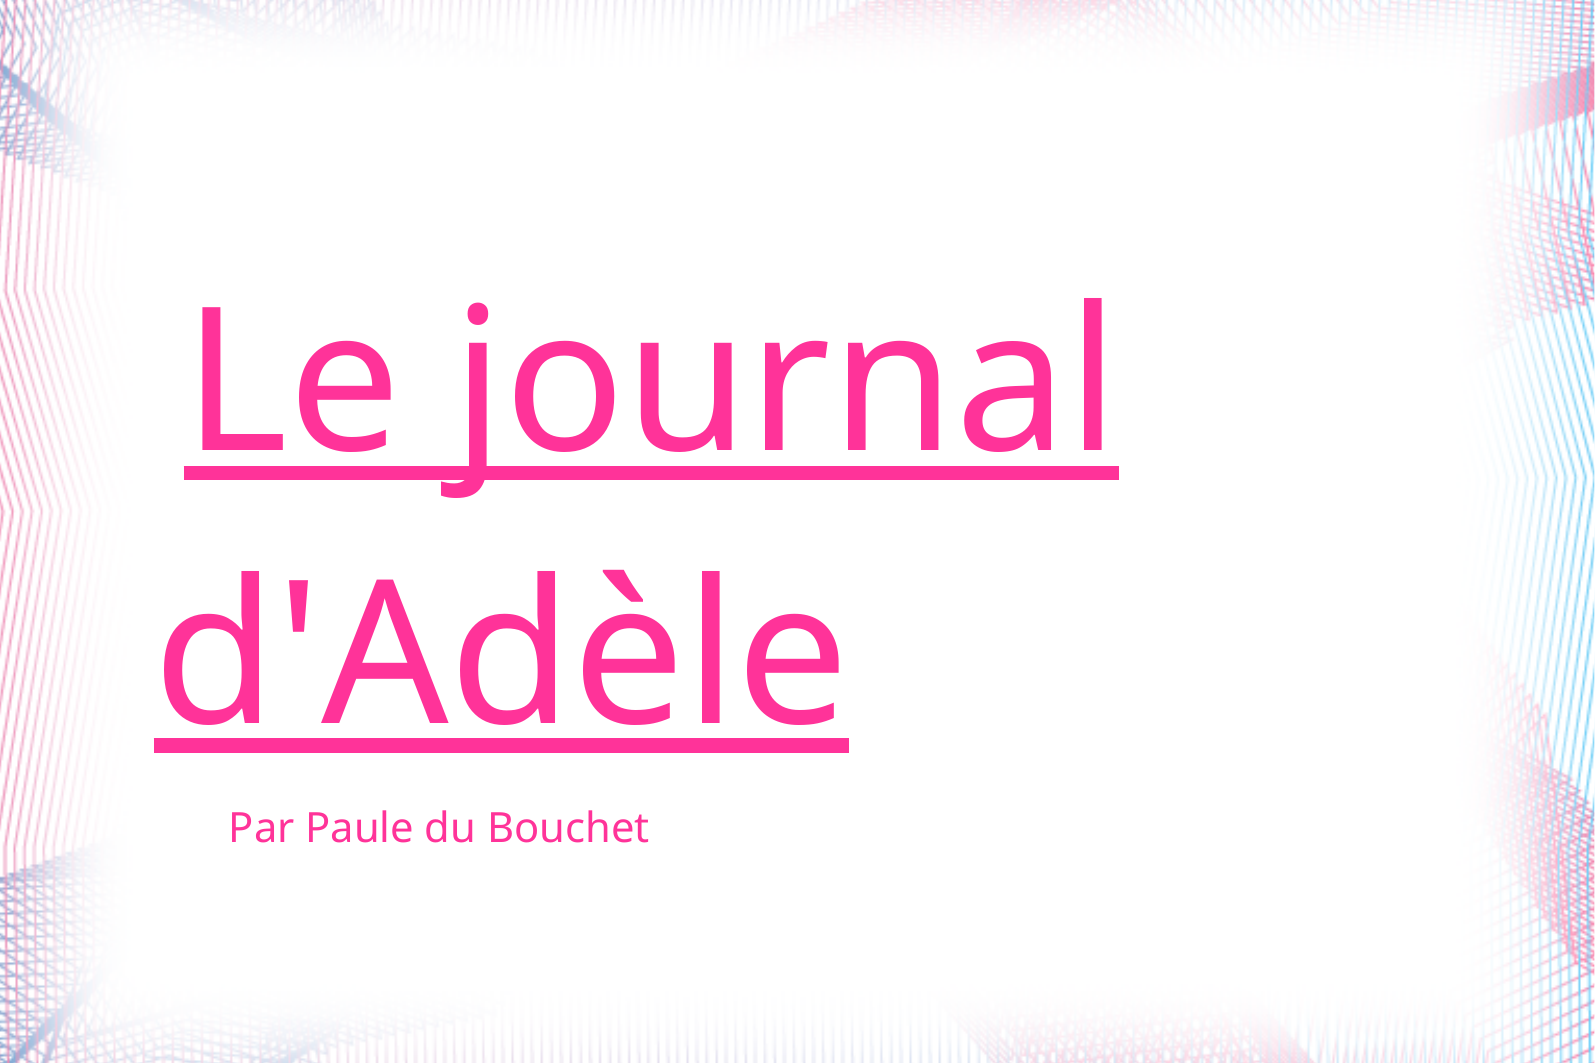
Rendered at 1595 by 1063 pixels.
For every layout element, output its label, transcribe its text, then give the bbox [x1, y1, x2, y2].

picture [0, 0, 1595, 1063]
list Le journal d'Adèle Par Paule du Bouchet [82, 237, 1518, 981]
